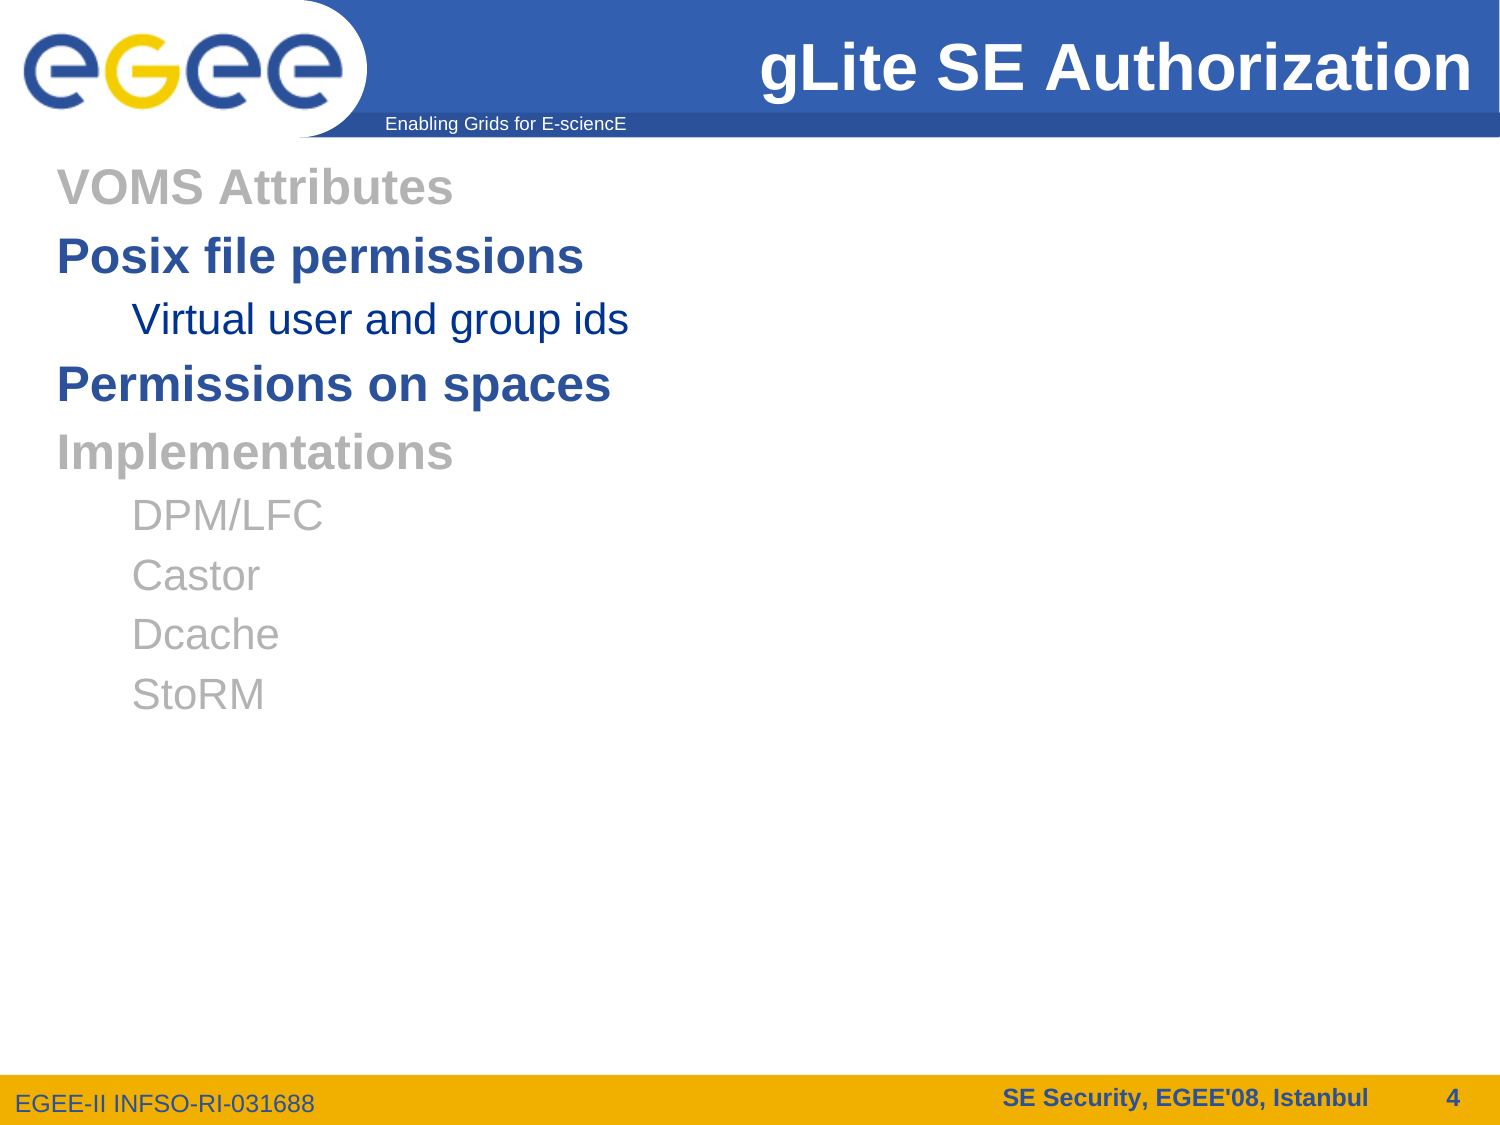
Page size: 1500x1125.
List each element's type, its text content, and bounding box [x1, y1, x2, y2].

title gLite SE Authorization [369, 18, 1475, 117]
picture [18, 30, 349, 112]
list VOMS Attributes Posix file permissions Virtual user and group ids Permissions on spaces Implementations DPM/LFC Castor Dcache StoRM [56, 159, 1466, 1036]
